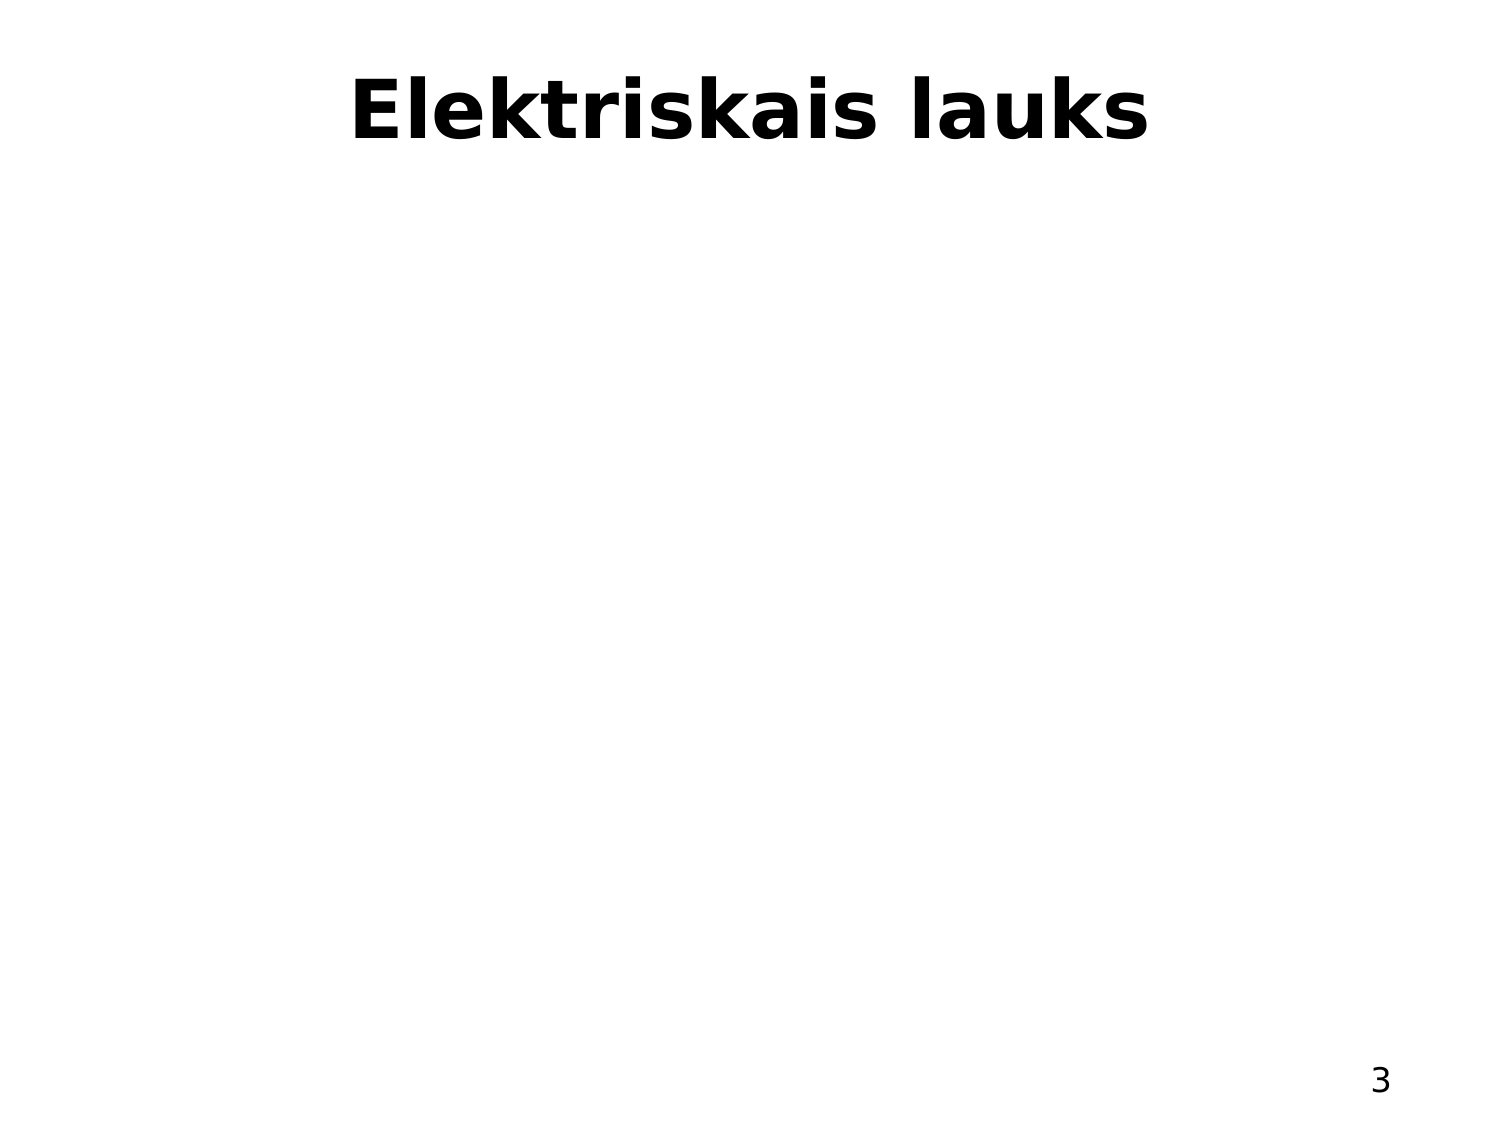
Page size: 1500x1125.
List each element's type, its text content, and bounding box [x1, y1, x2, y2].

title Elektriskais lauks [75, 44, 1425, 177]
